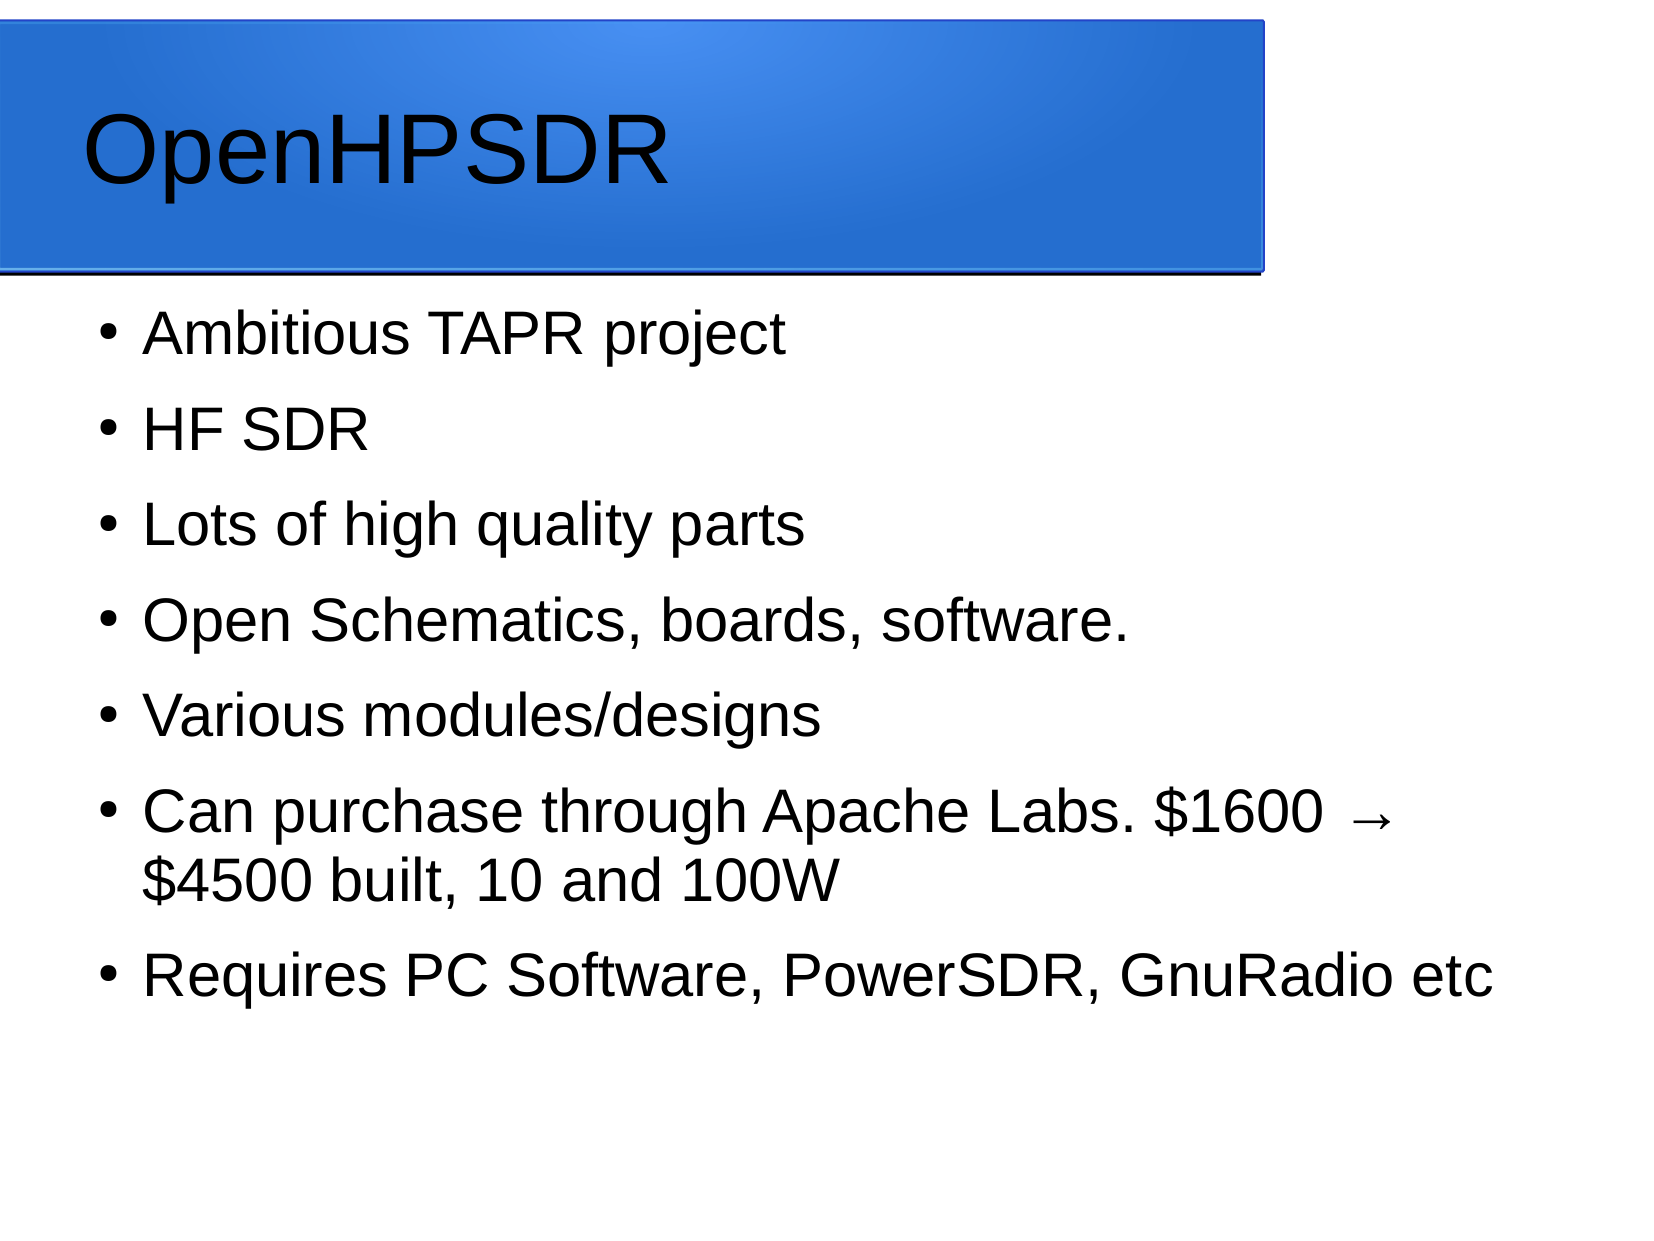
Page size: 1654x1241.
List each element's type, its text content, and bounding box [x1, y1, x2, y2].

title OpenHPSDR [82, 47, 1235, 252]
list Ambitious TAPR project HF SDR Lots of high quality parts Open Schematics, boards, software. Various modules/designs Can purchase through Apache Labs. $1600 → $4500 built, 10 and 100W Requires PC Software, PowerSDR, GnuRadio etc [82, 299, 1571, 1019]
